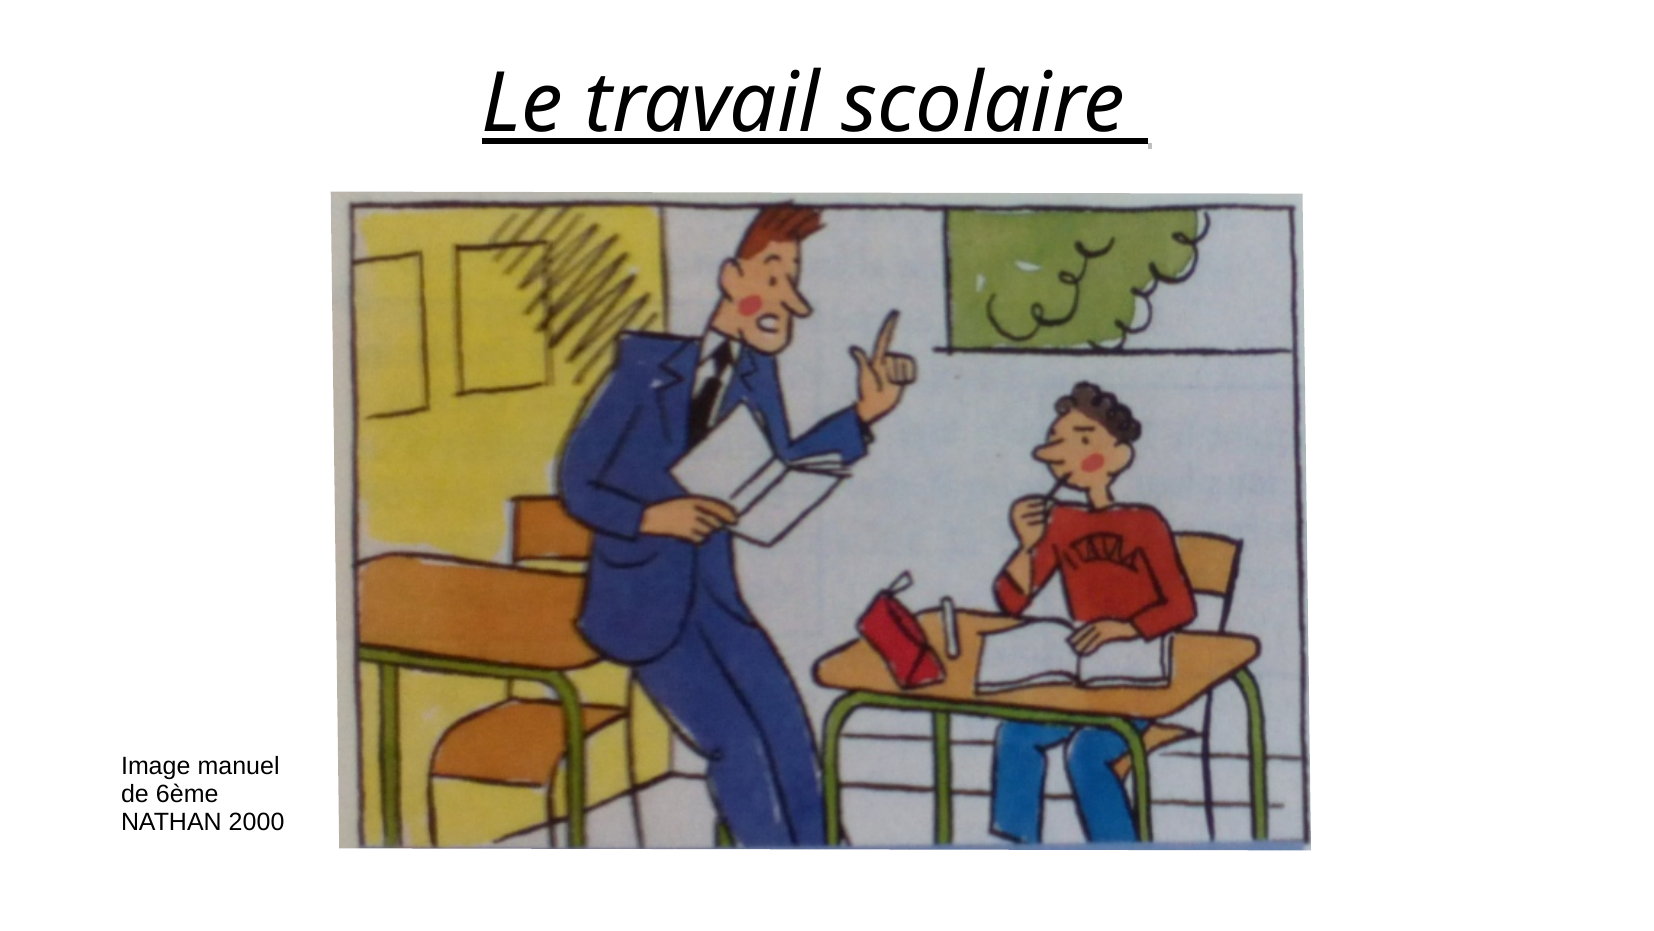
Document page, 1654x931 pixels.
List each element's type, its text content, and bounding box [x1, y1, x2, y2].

title Le travail scolaire [70, 21, 1559, 178]
picture [330, 191, 1312, 851]
text_box Image manuel de 6ème NATHAN 2000 [106, 744, 308, 843]
